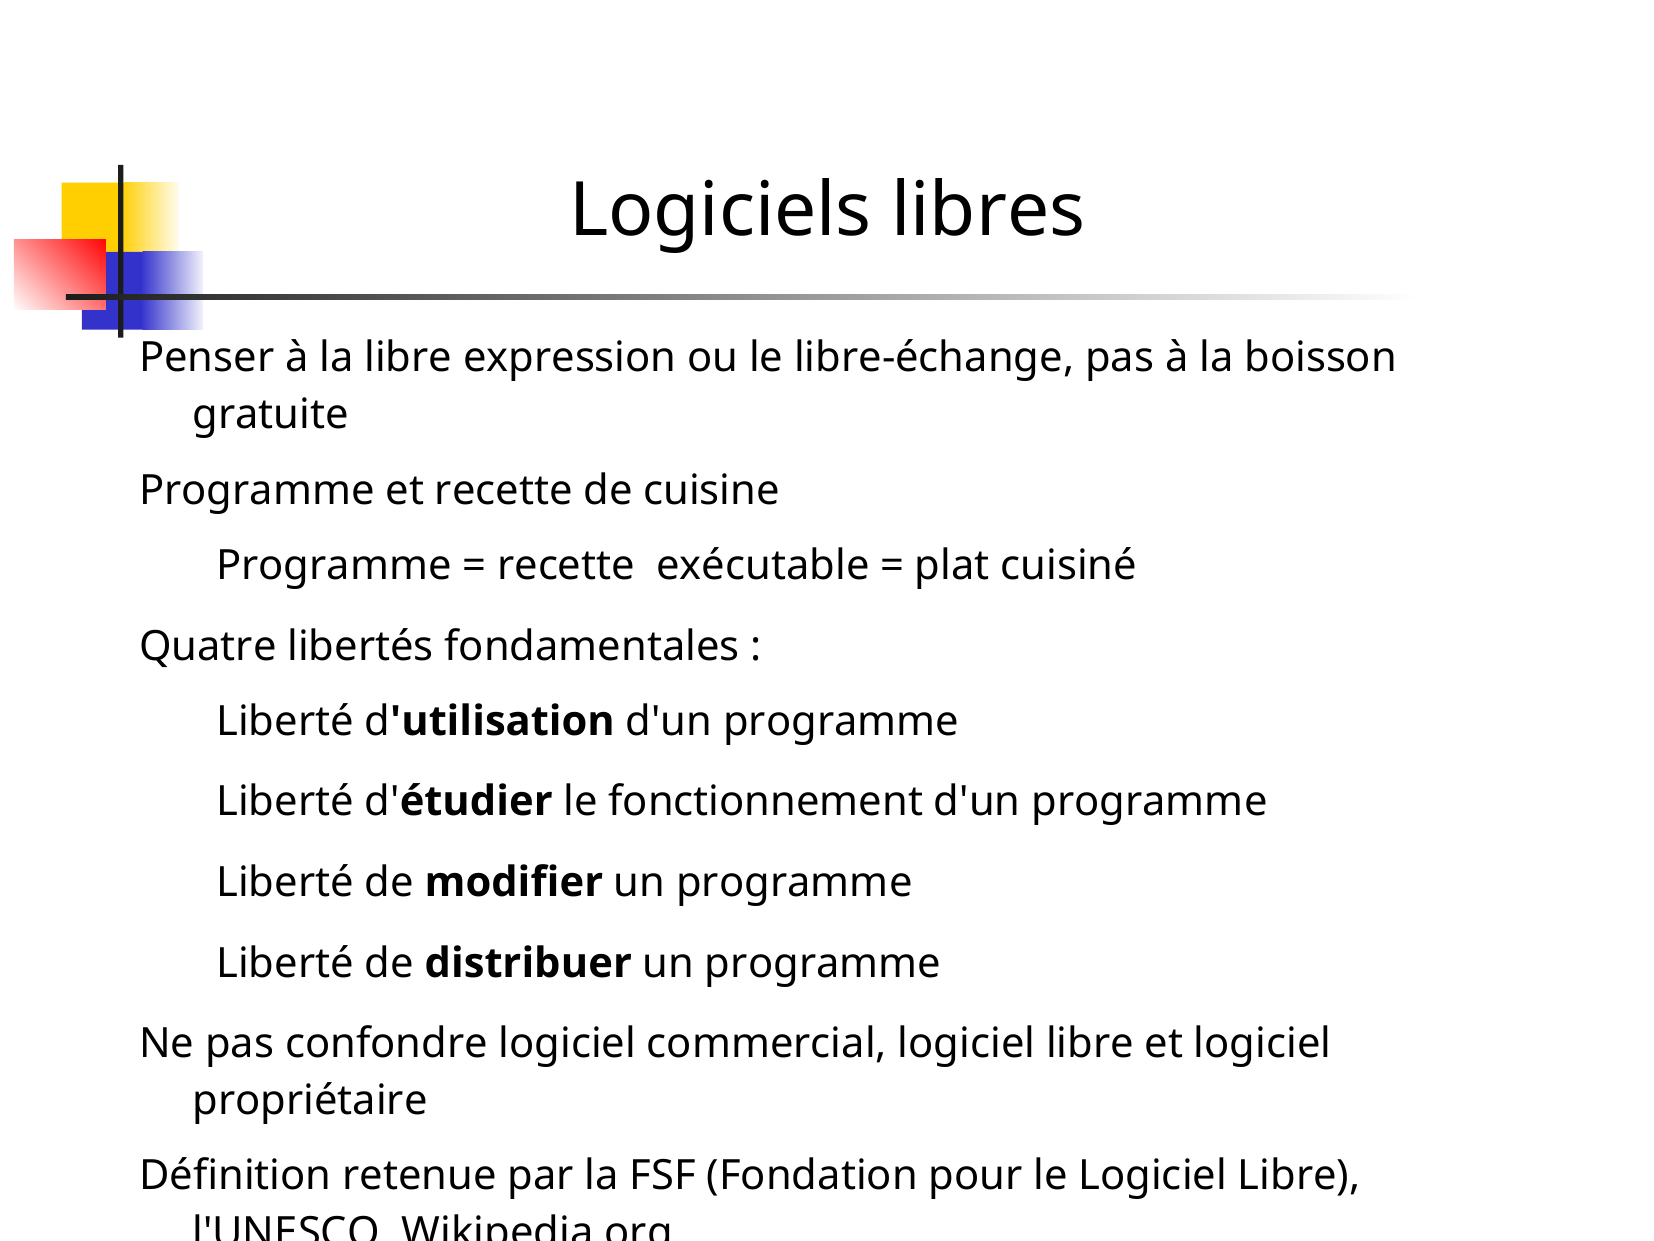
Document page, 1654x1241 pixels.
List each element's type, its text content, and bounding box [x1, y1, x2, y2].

list Penser à la libre expression ou le libre-échange, pas à la boisson gratuite Programme et recette de cuisine Programme = recette exécutable = plat cuisiné Quatre libertés fondamentales : Liberté d'utilisation d'un programme Liberté d'étudier le fonctionnement d'un programme Liberté de modifier un programme Liberté de distribuer un programme Ne pas confondre logiciel commercial, logiciel libre et logiciel propriétaire Définition retenue par la FSF (Fondation pour le Logiciel Libre), l'UNESCO, Wikipedia.org... [121, 251, 1534, 1241]
title Logiciels libres [121, 102, 1534, 251]
